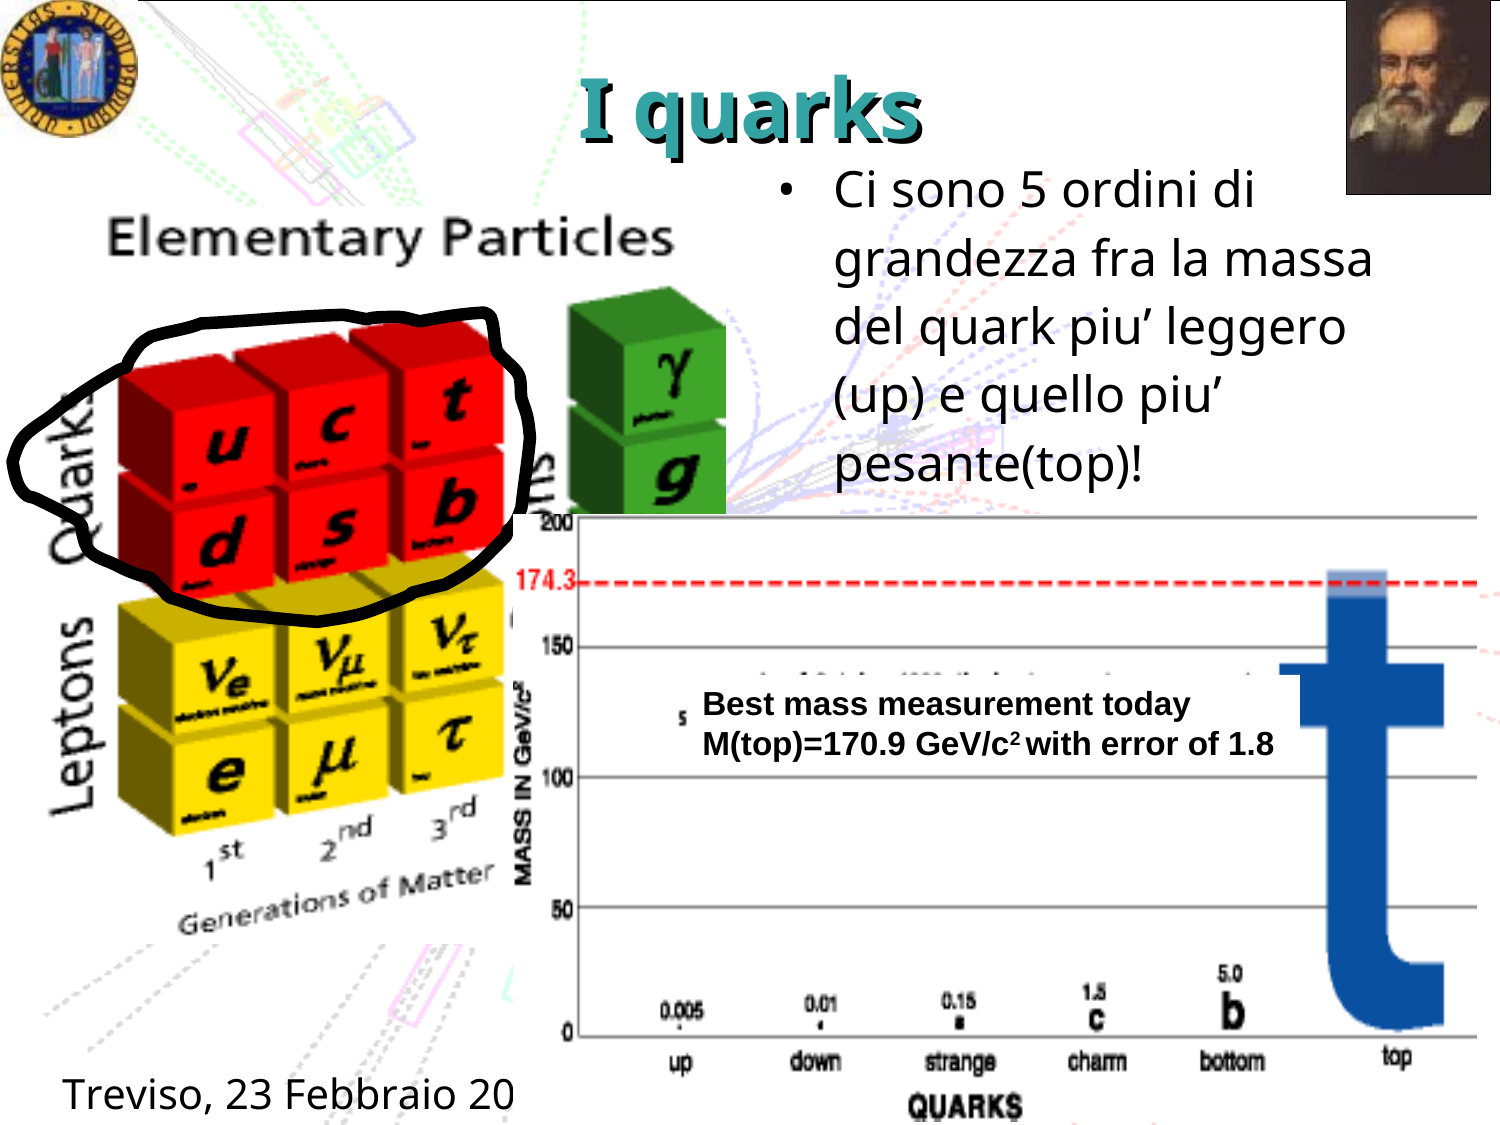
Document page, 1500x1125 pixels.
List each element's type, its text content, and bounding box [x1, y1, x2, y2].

list Ci sono 5 ordini di grandezza fra la massa del quark piu’ leggero (up) e quello piu’ pesante(top)! [762, 146, 1463, 497]
text_box Best mass measurement today M(top)=170.9 GeV/c2 with error of 1.8 [687, 674, 1300, 771]
title I quarks [0, 0, 1500, 213]
picture [0, 206, 1500, 1125]
